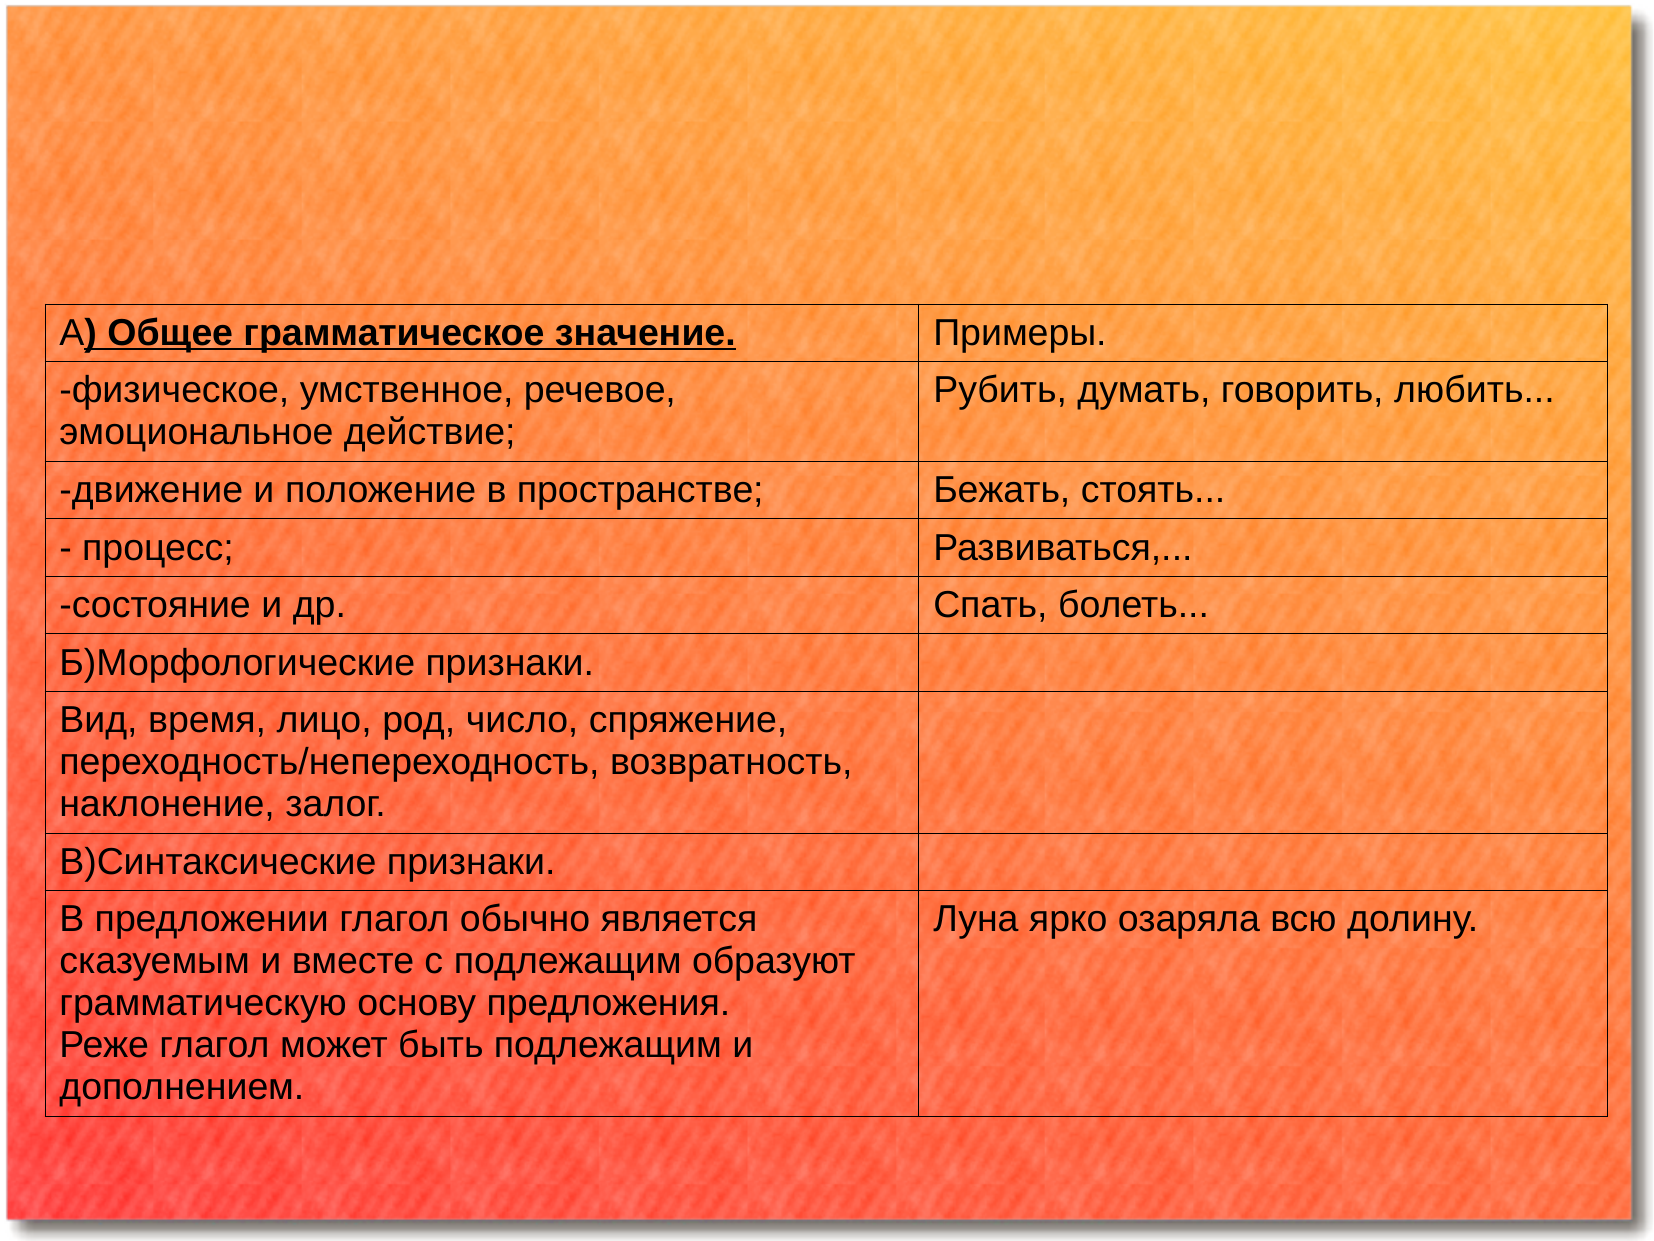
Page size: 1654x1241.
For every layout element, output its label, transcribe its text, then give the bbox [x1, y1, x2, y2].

table_cell -физическое, умственное, речевое, эмоциональное действие; [46, 362, 918, 461]
table_cell -движение и положение в пространстве; [46, 462, 918, 518]
table_cell Луна ярко озаряла всю долину. [919, 891, 1607, 1116]
table_cell Бежать, стоять... [919, 462, 1607, 518]
table_header А) Общее грамматическое значение. [46, 305, 918, 361]
table_cell [919, 634, 1607, 691]
table_cell Развиваться,... [919, 519, 1607, 576]
table_cell В предложении глагол обычно является сказуемым и вместе с подлежащим образуют грамматическую основу предложения. Реже глагол может быть подлежащим и дополнением. [46, 891, 918, 1116]
table_cell Б)Морфологические признаки. [46, 634, 918, 691]
table_cell Вид, время, лицо, род, число, спряжение, переходность/непереходность, возвратность, наклонение, залог. [46, 692, 918, 833]
table_cell Спать, болеть... [919, 577, 1607, 633]
table_header Примеры. [919, 305, 1607, 361]
table_cell [919, 834, 1607, 890]
table_cell -состояние и др. [46, 577, 918, 633]
table_cell - процесс; [46, 519, 918, 576]
table_cell Рубить, думать, говорить, любить... [919, 362, 1607, 461]
picture [0, 0, 1654, 1241]
table_cell [919, 692, 1607, 833]
table_cell В)Синтаксические признаки. [46, 834, 918, 890]
